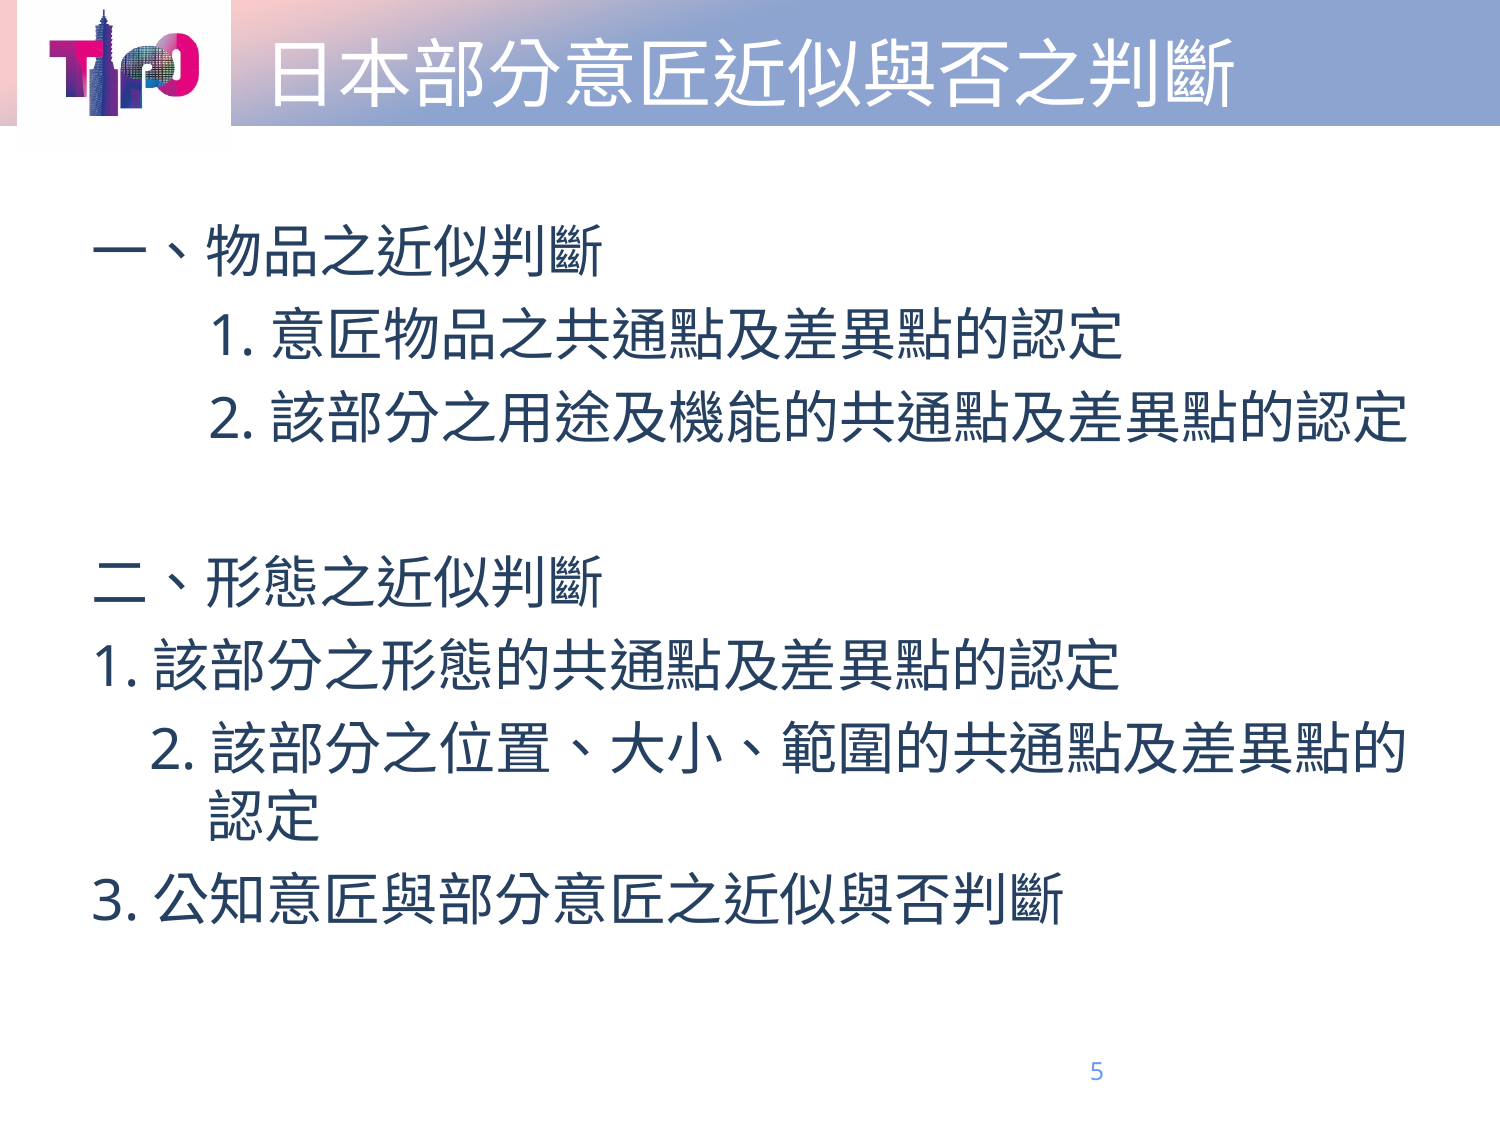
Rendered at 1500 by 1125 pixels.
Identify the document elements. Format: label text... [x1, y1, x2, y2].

title 日本部分意匠近似與否之判斷 [0, 19, 1500, 126]
text_box 5 [1074, 1042, 1426, 1103]
list 一、物品之近似判斷 1.意匠物品之共通點及差異點的認定 2.該部分之用途及機能的共通點及差異點的認定 二、形態之近似判斷 1.該部分之形態的共通點及差異點的認定 2.該部分之位置、大小、範圍的共通點及差異點的認定 3.公知意匠與部分意匠之近似與否判斷 [76, 208, 1427, 951]
